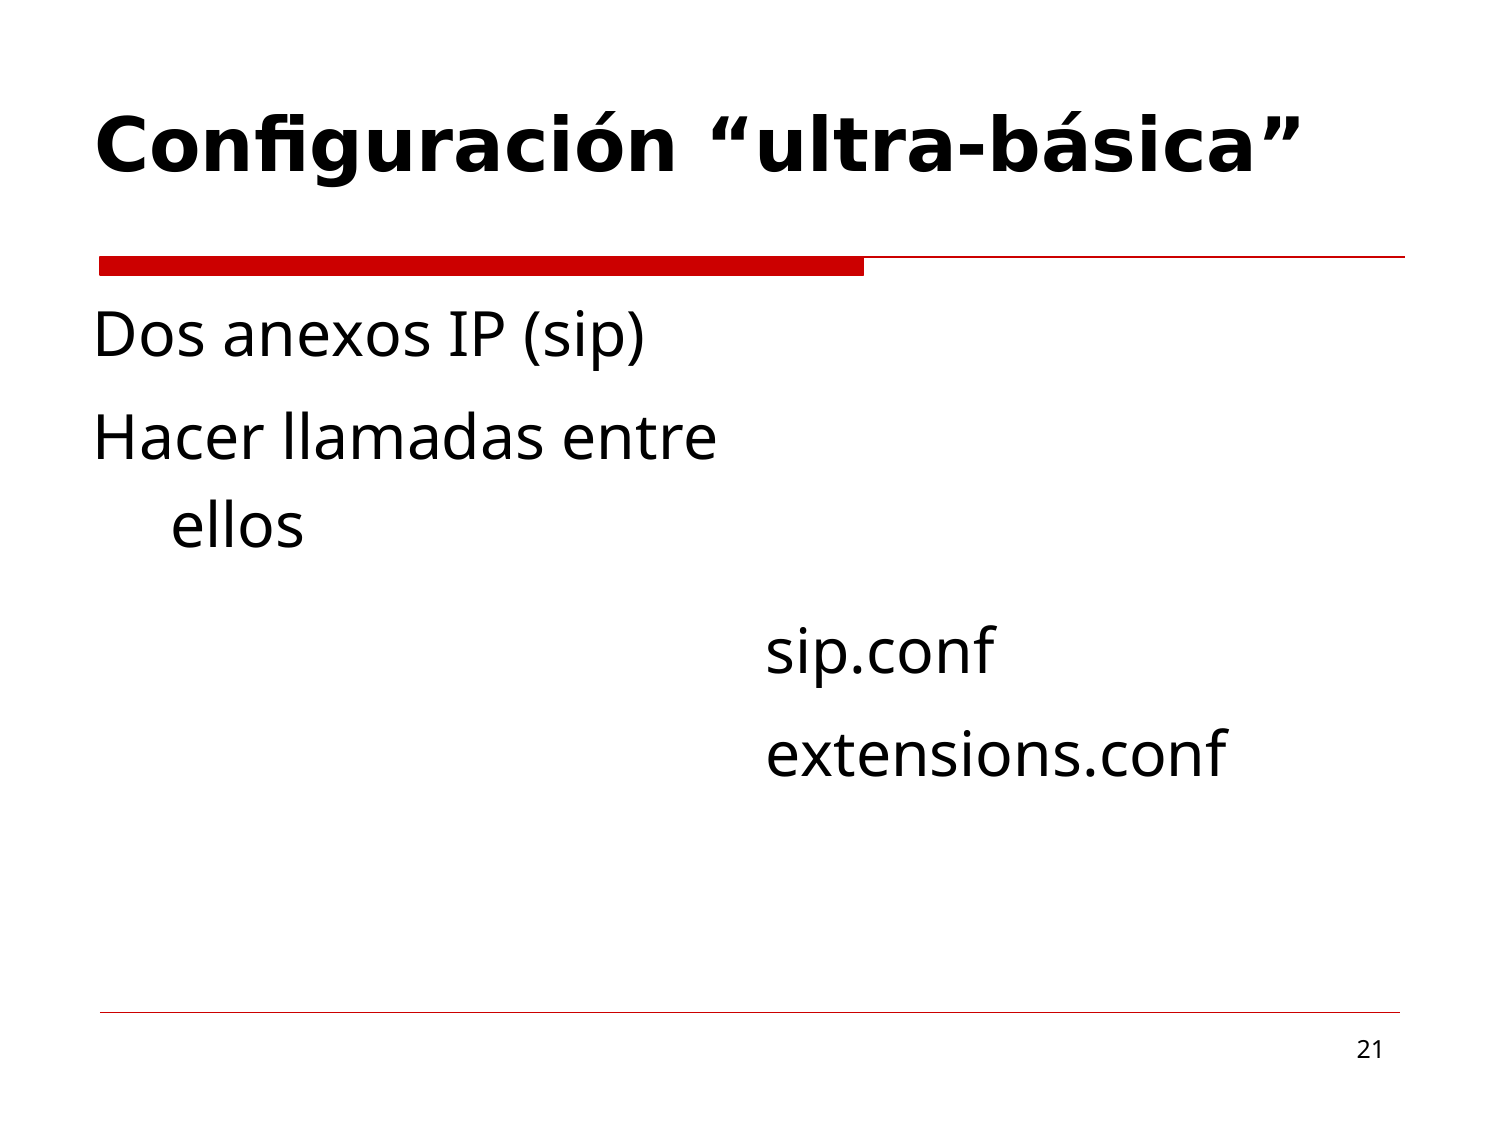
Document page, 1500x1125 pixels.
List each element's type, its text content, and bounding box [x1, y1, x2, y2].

list Dos anexos IP (sip) Hacer llamadas entre ellos [92, 287, 734, 988]
list sip.conf extensions.conf [765, 604, 1406, 988]
title Configuración “ultra-básica” [94, 42, 1407, 250]
